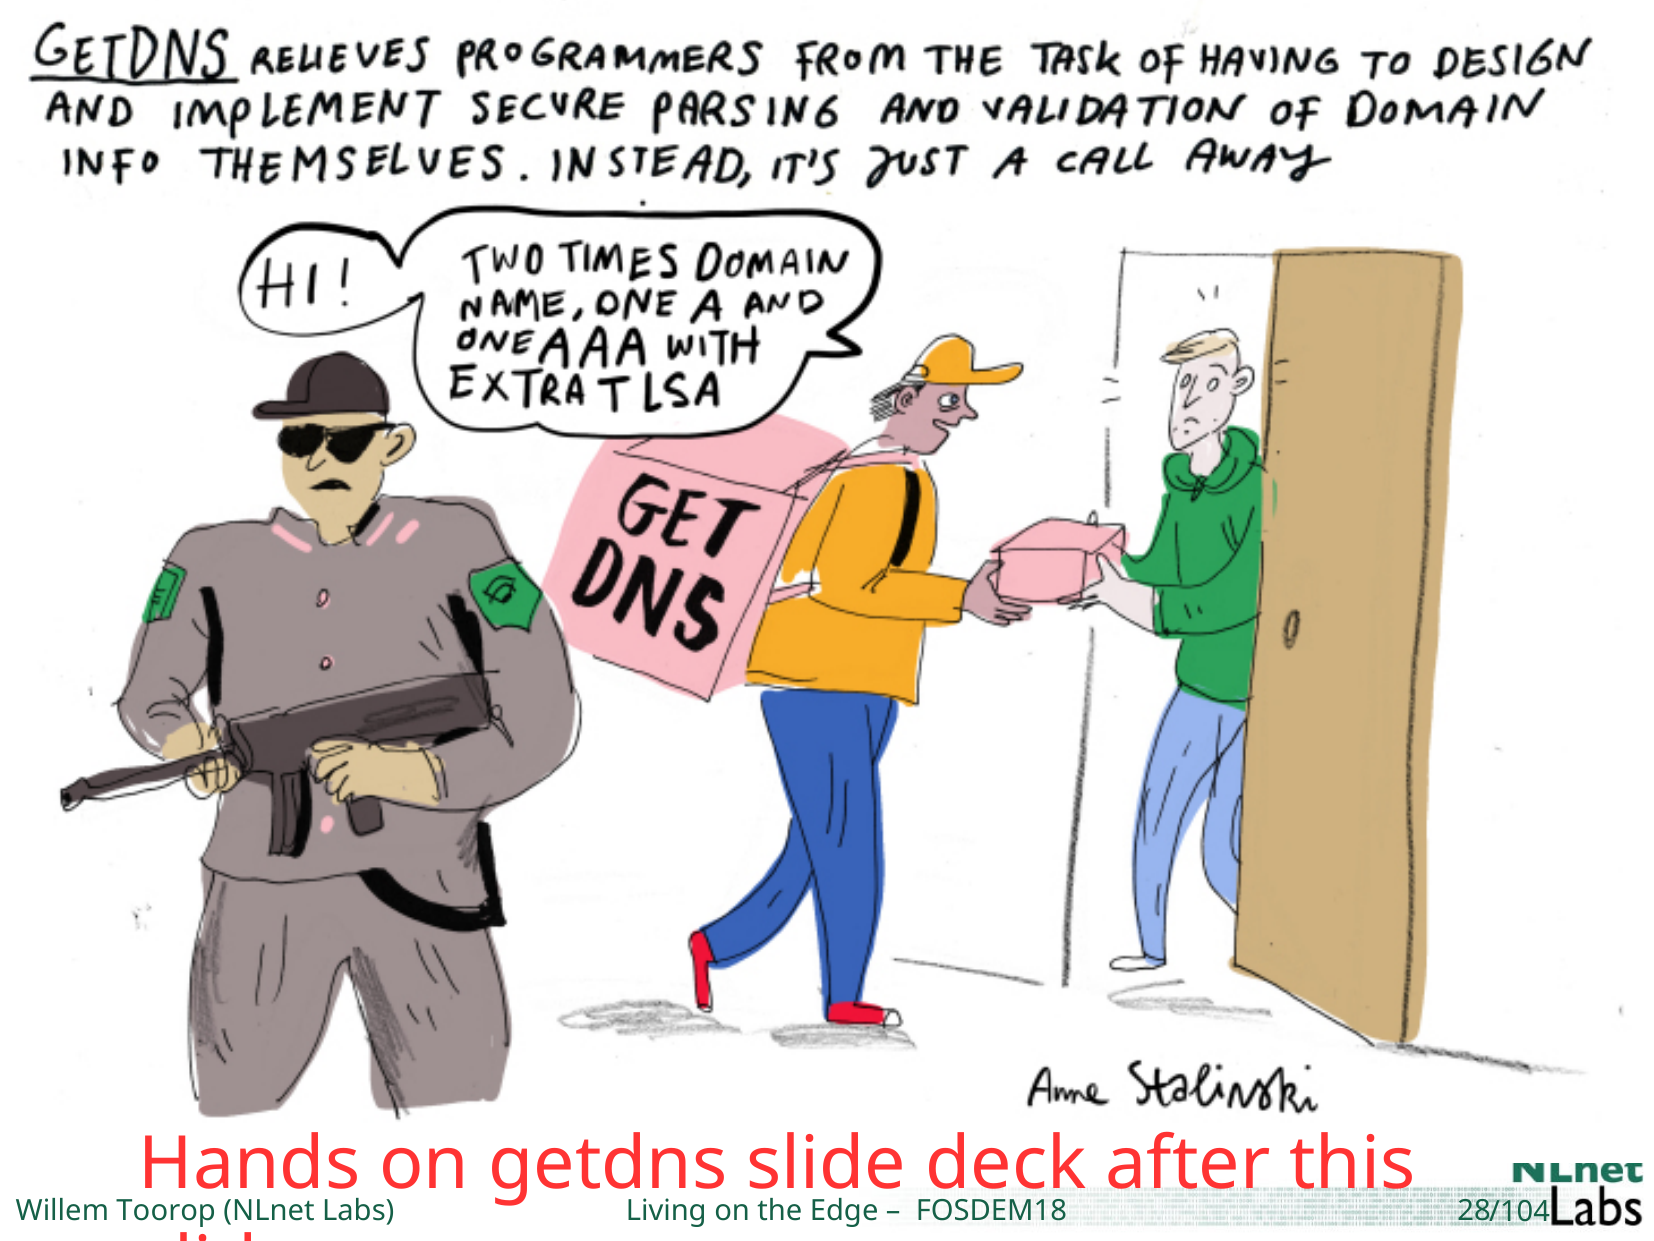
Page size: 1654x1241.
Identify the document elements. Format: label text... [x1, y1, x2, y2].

picture [0, 0, 1647, 1239]
list Hands on getdns slide deck after this slide... [82, 1109, 1571, 1195]
